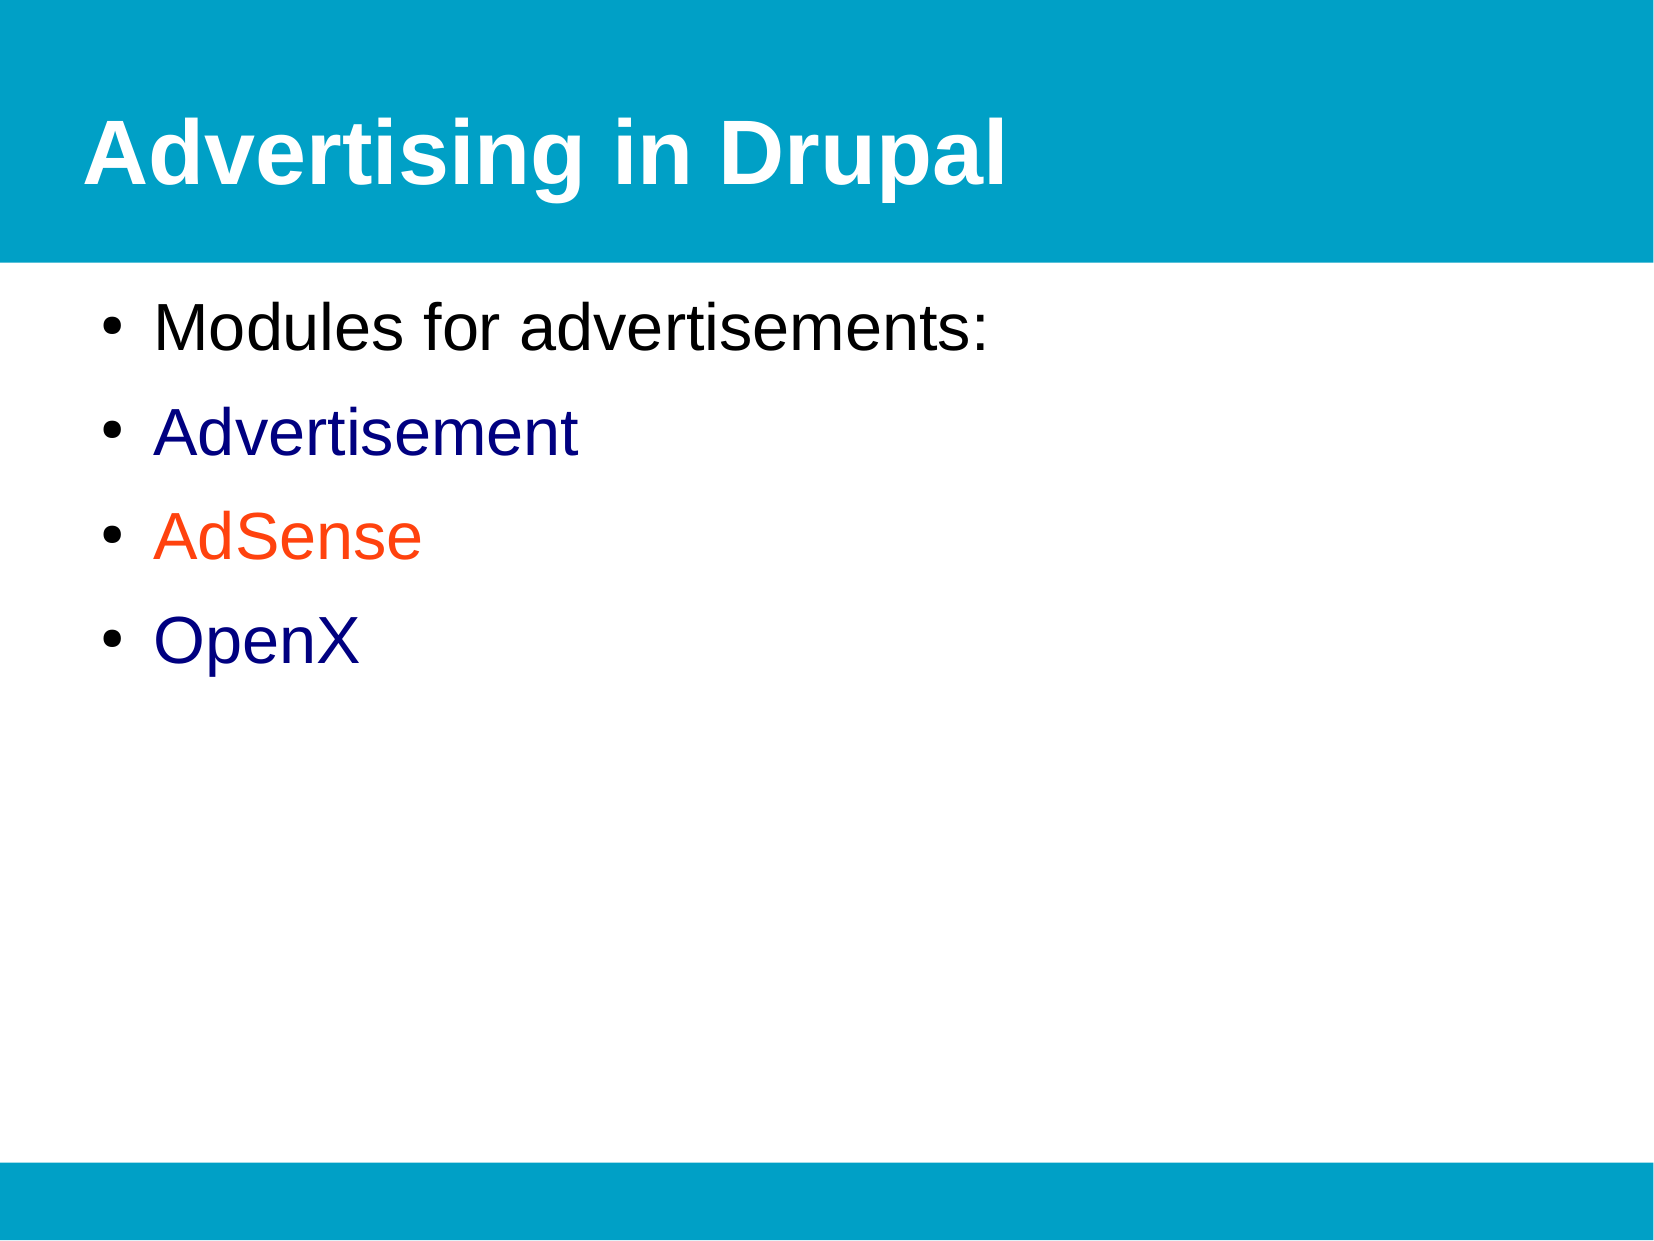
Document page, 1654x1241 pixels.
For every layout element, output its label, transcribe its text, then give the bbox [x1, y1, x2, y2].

title Advertising in Drupal [82, 56, 1571, 250]
list Modules for advertisements: Advertisement AdSense OpenX [82, 290, 1571, 1094]
